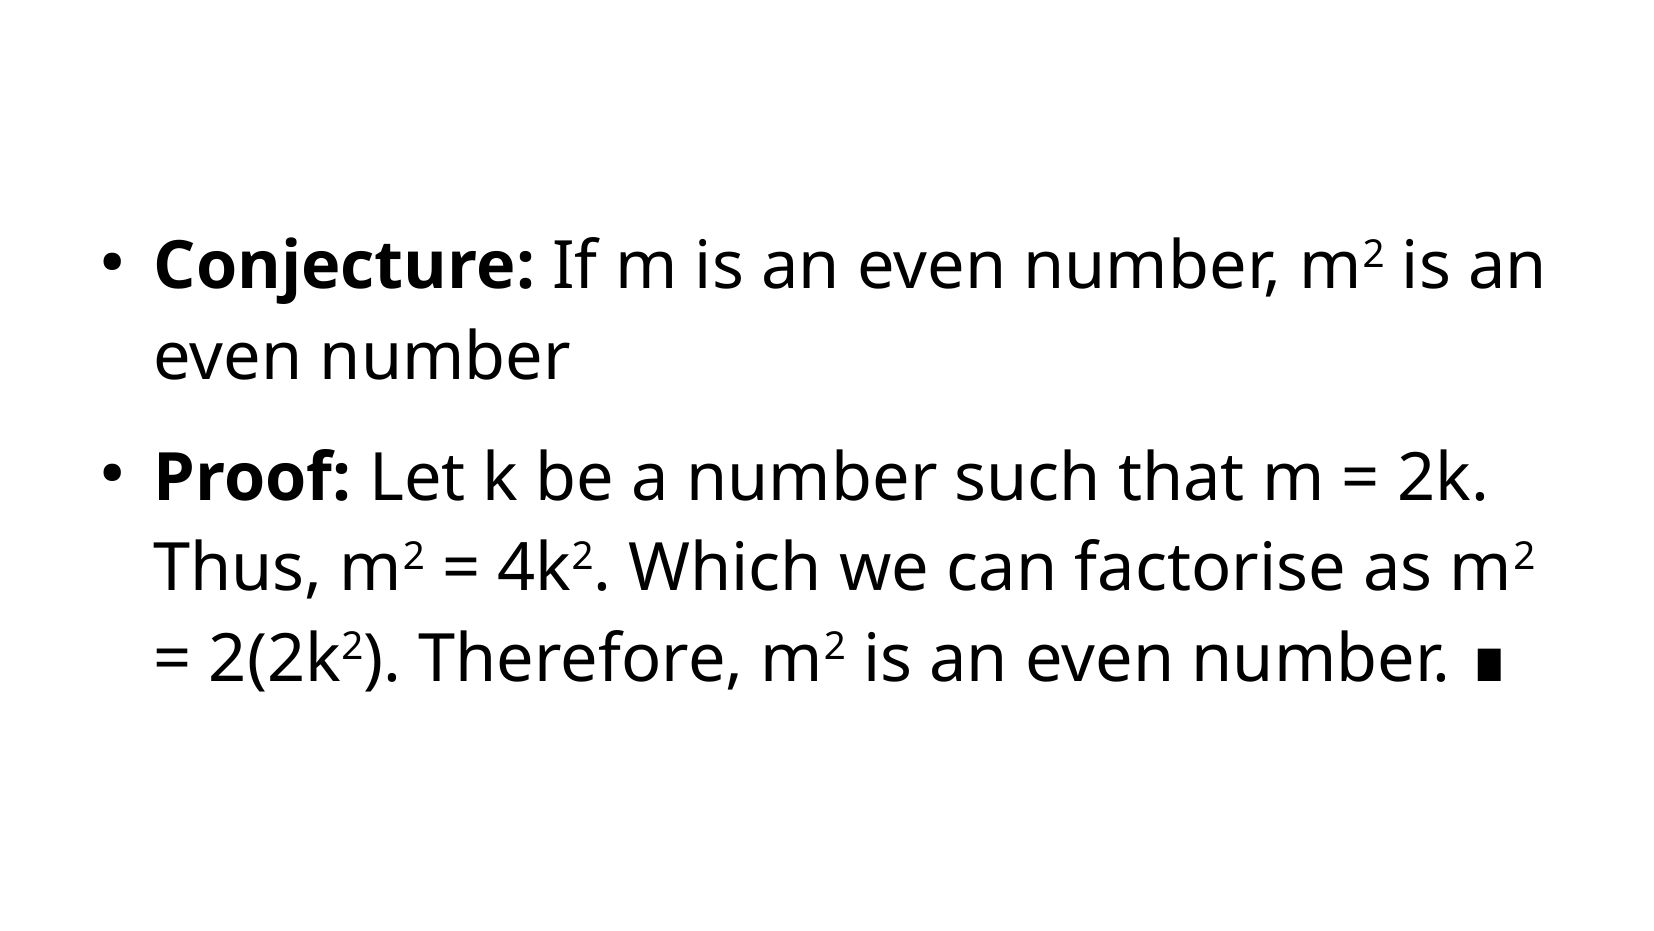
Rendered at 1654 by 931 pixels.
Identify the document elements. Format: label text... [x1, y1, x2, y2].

list Conjecture: If m is an even number, m2 is an even number Proof: Let k be a number such that m = 2k. Thus, m2 = 4k2. Which we can factorise as m2 = 2(2k2). Therefore, m2 is an even number. ∎ [82, 217, 1571, 758]
